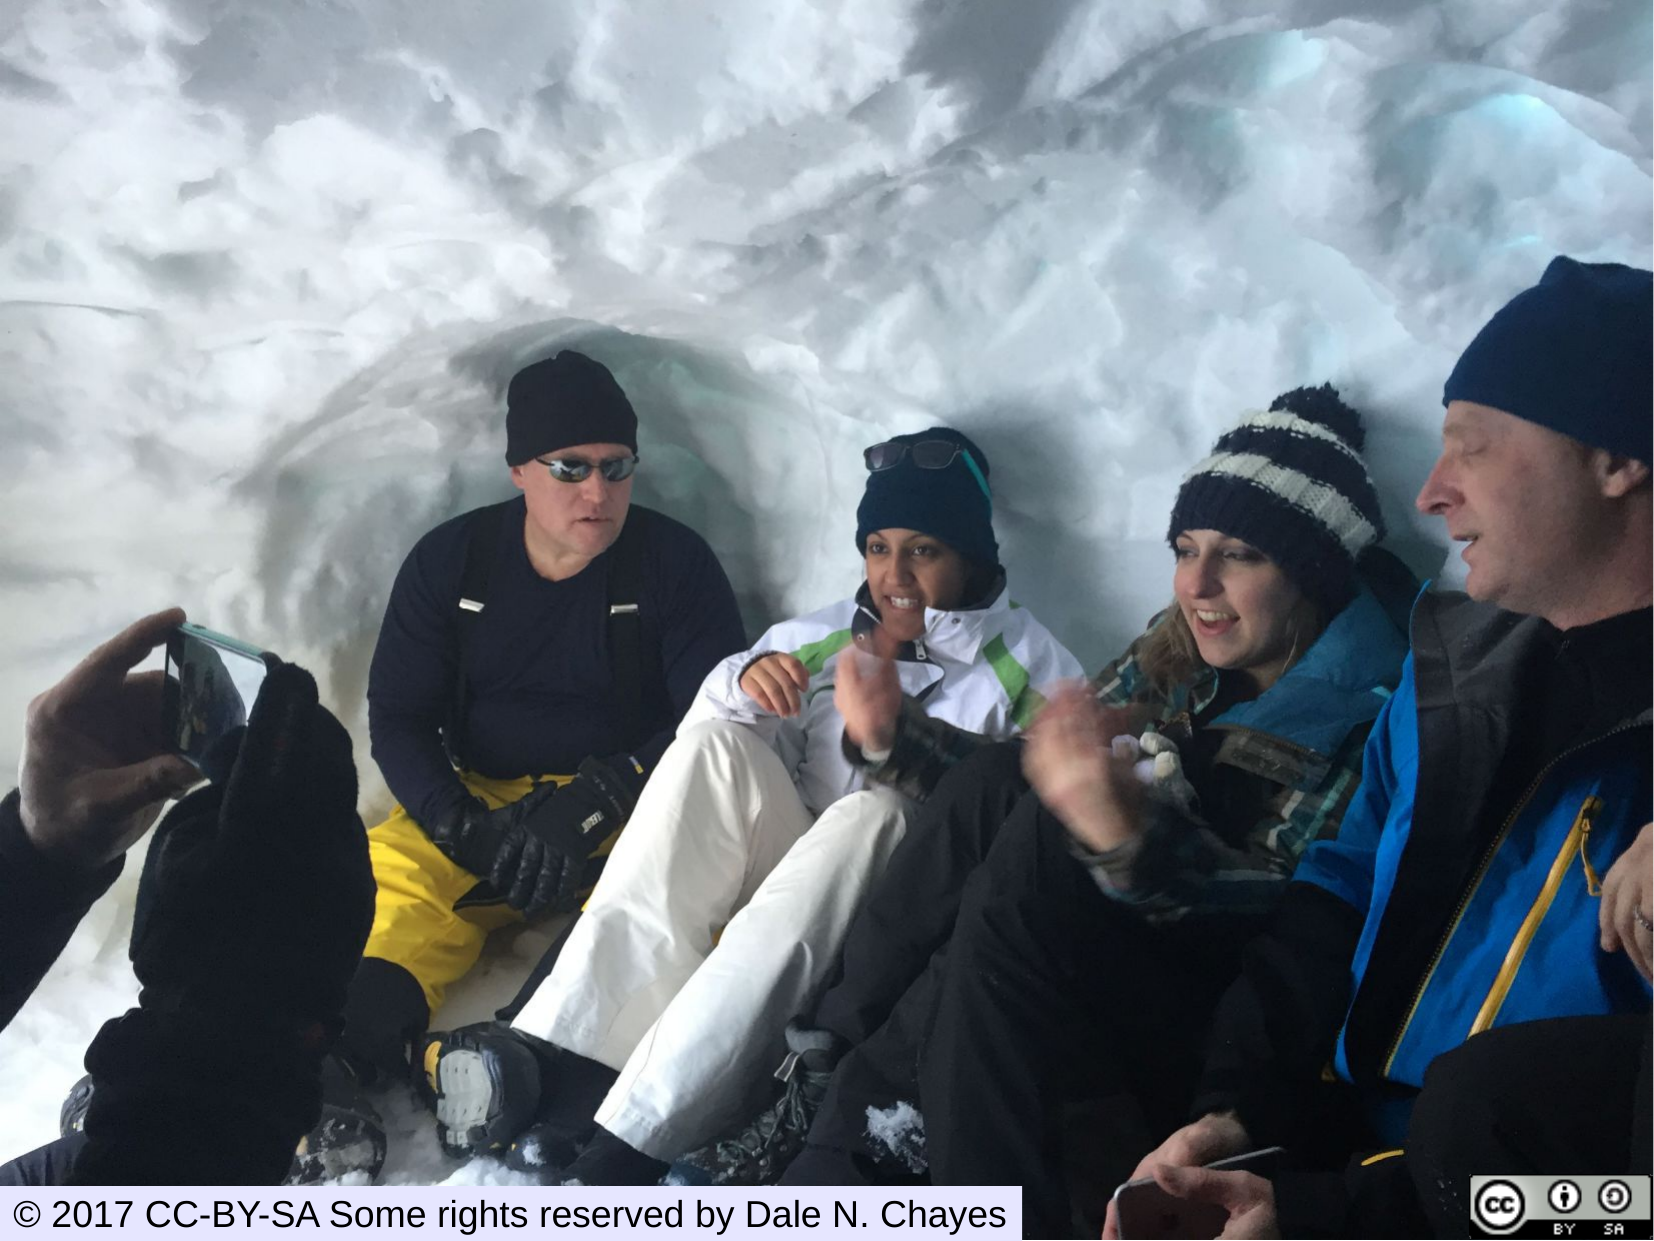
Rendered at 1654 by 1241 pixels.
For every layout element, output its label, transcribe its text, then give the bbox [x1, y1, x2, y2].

picture [0, 0, 1654, 1241]
text_box © 2017 CC-BY-SA Some rights reserved by Dale N. Chayes [0, 1186, 1023, 1241]
